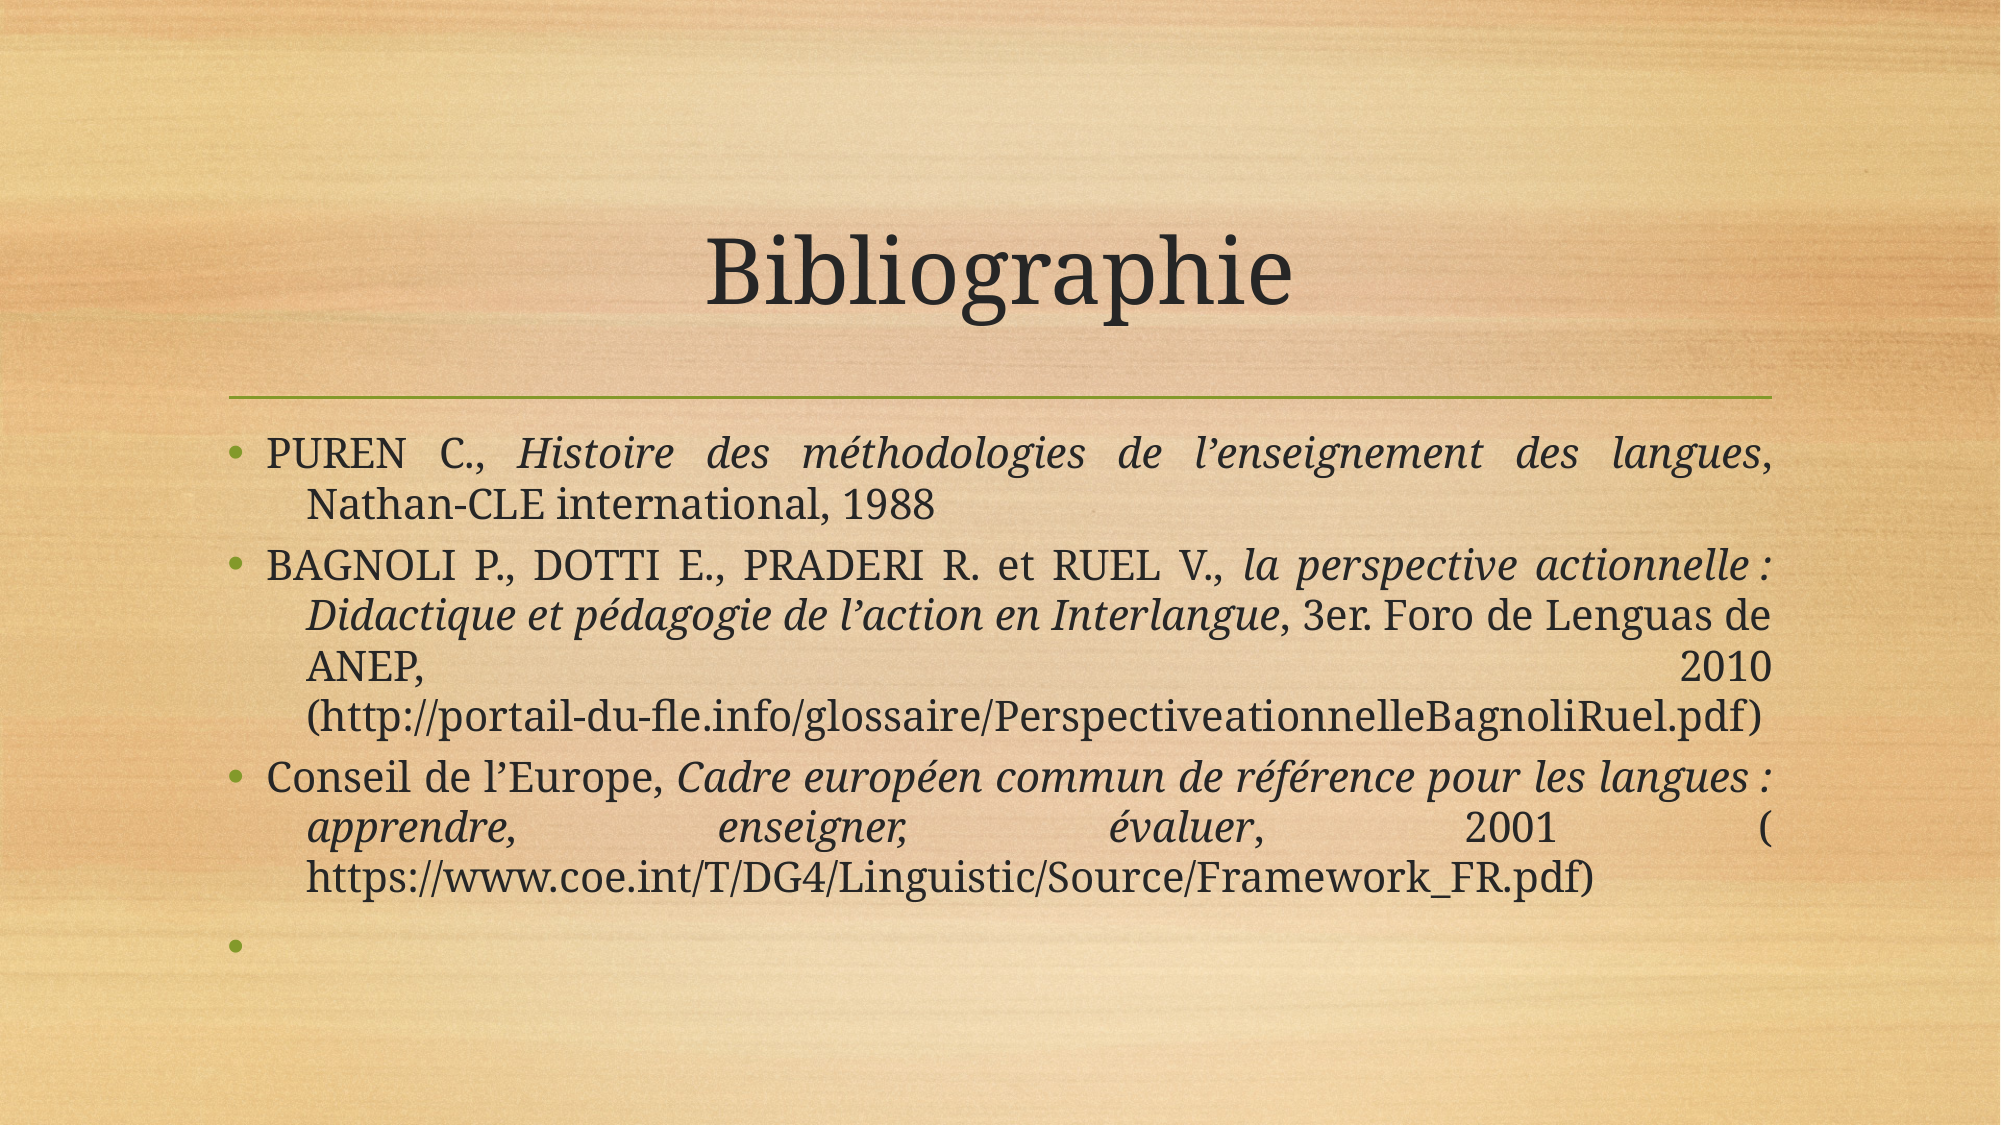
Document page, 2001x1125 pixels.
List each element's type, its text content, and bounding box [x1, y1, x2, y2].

title Bibliographie [212, 161, 1788, 376]
list PUREN C., Histoire des méthodologies de l’enseignement des langues, Nathan-CLE international, 1988 BAGNOLI P., DOTTI E., PRADERI R. et RUEL V., la perspective actionnelle : Didactique et pédagogie de l’action en Interlangue, 3er. Foro de Lenguas de ANEP, 2010 (http://portail-du-fle.info/glossaire/PerspectiveationnelleBagnoliRuel.pdf) Conseil de l’Europe, Cadre européen commun de référence pour les langues : apprendre, enseigner, évaluer, 2001 (https://www.coe.int/T/DG4/Linguistic/Source/Framework_FR.pdf) [212, 419, 1788, 964]
